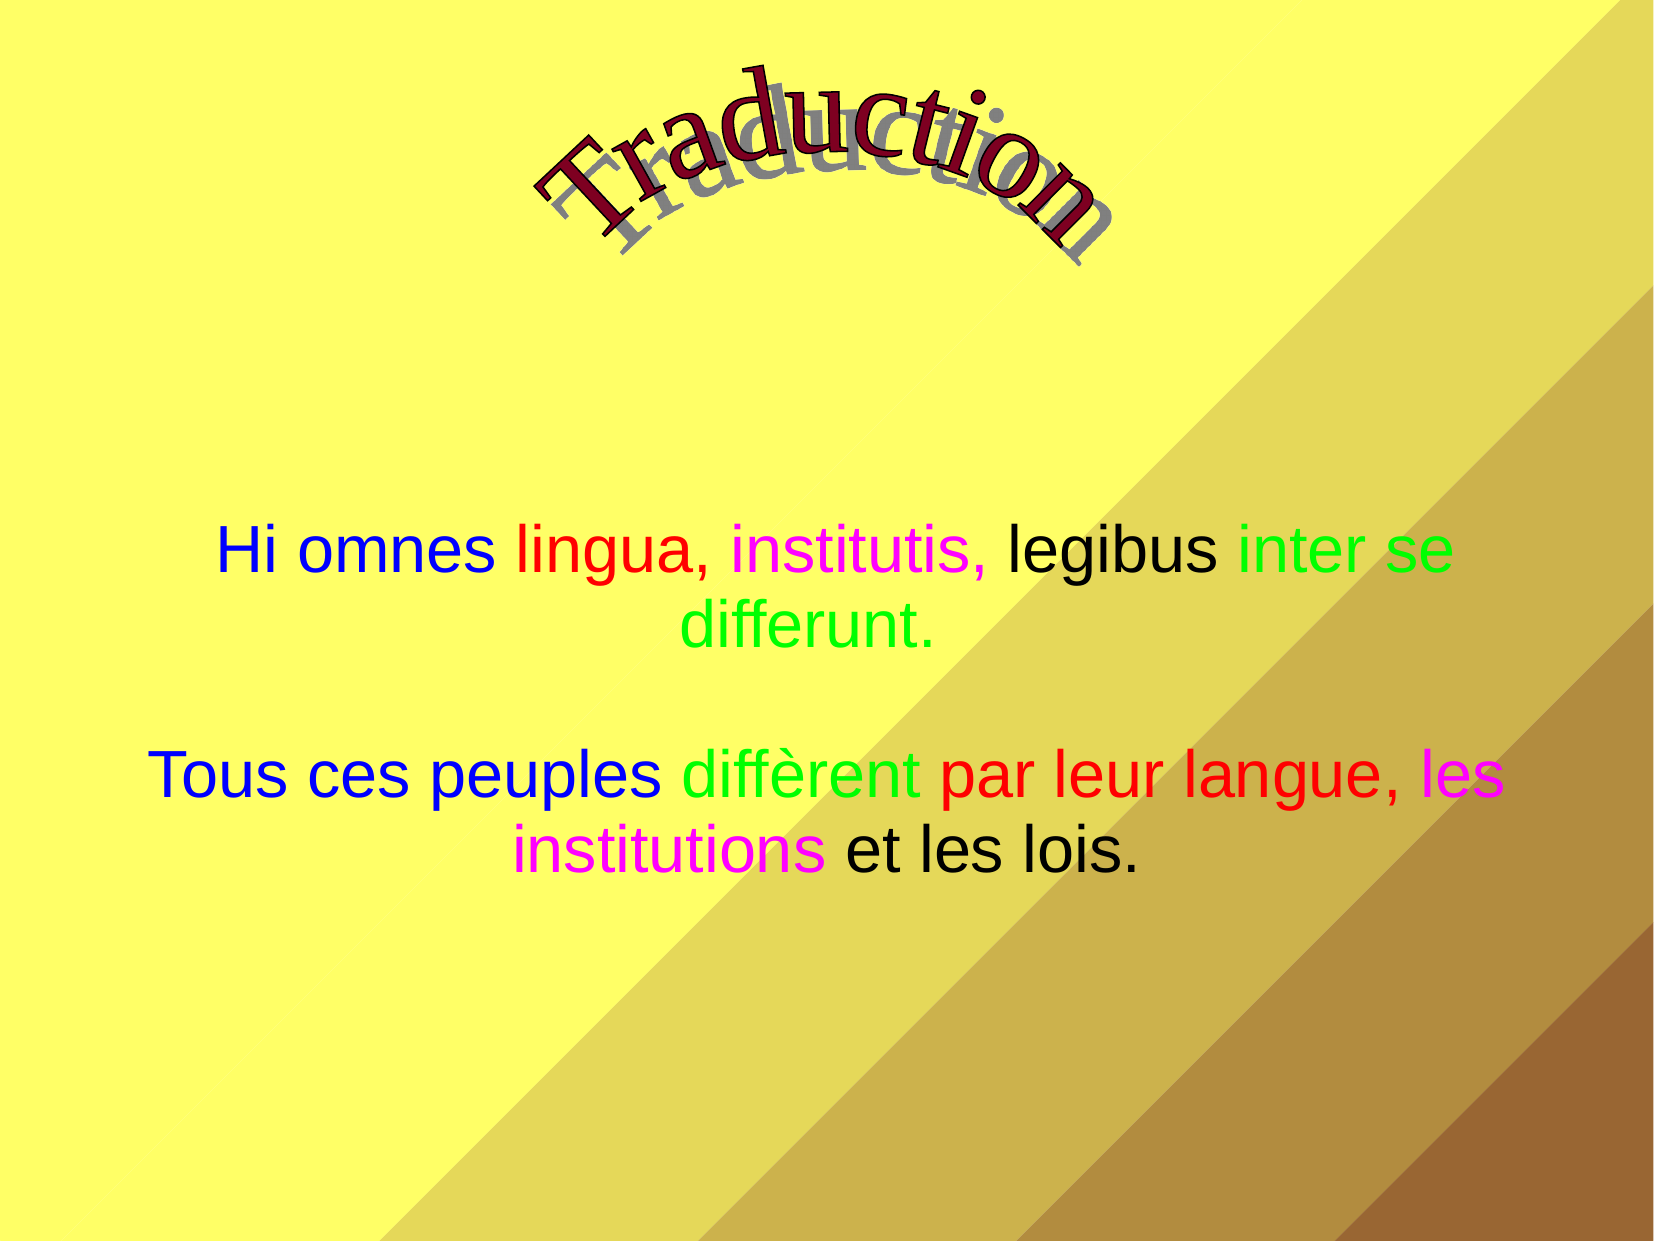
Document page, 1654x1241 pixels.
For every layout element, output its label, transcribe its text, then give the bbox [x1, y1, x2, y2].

subtitle Hi omnes lingua, institutis, legibus inter se differunt. Tous ces peuples diffèrent par leur langue, les institutions et les lois. [82, 290, 1571, 1109]
text_box Traduction [611, 128, 666, 202]
text_box Traduction [913, 90, 978, 178]
text_box Traduction [971, 90, 986, 105]
text_box Traduction [722, 65, 787, 161]
text_box Traduction [534, 135, 634, 237]
text_box Traduction [663, 113, 726, 179]
text_box Traduction [855, 94, 907, 157]
text_box Traduction [785, 91, 848, 154]
text_box Traduction [1018, 162, 1093, 248]
text_box Traduction [978, 134, 1039, 198]
